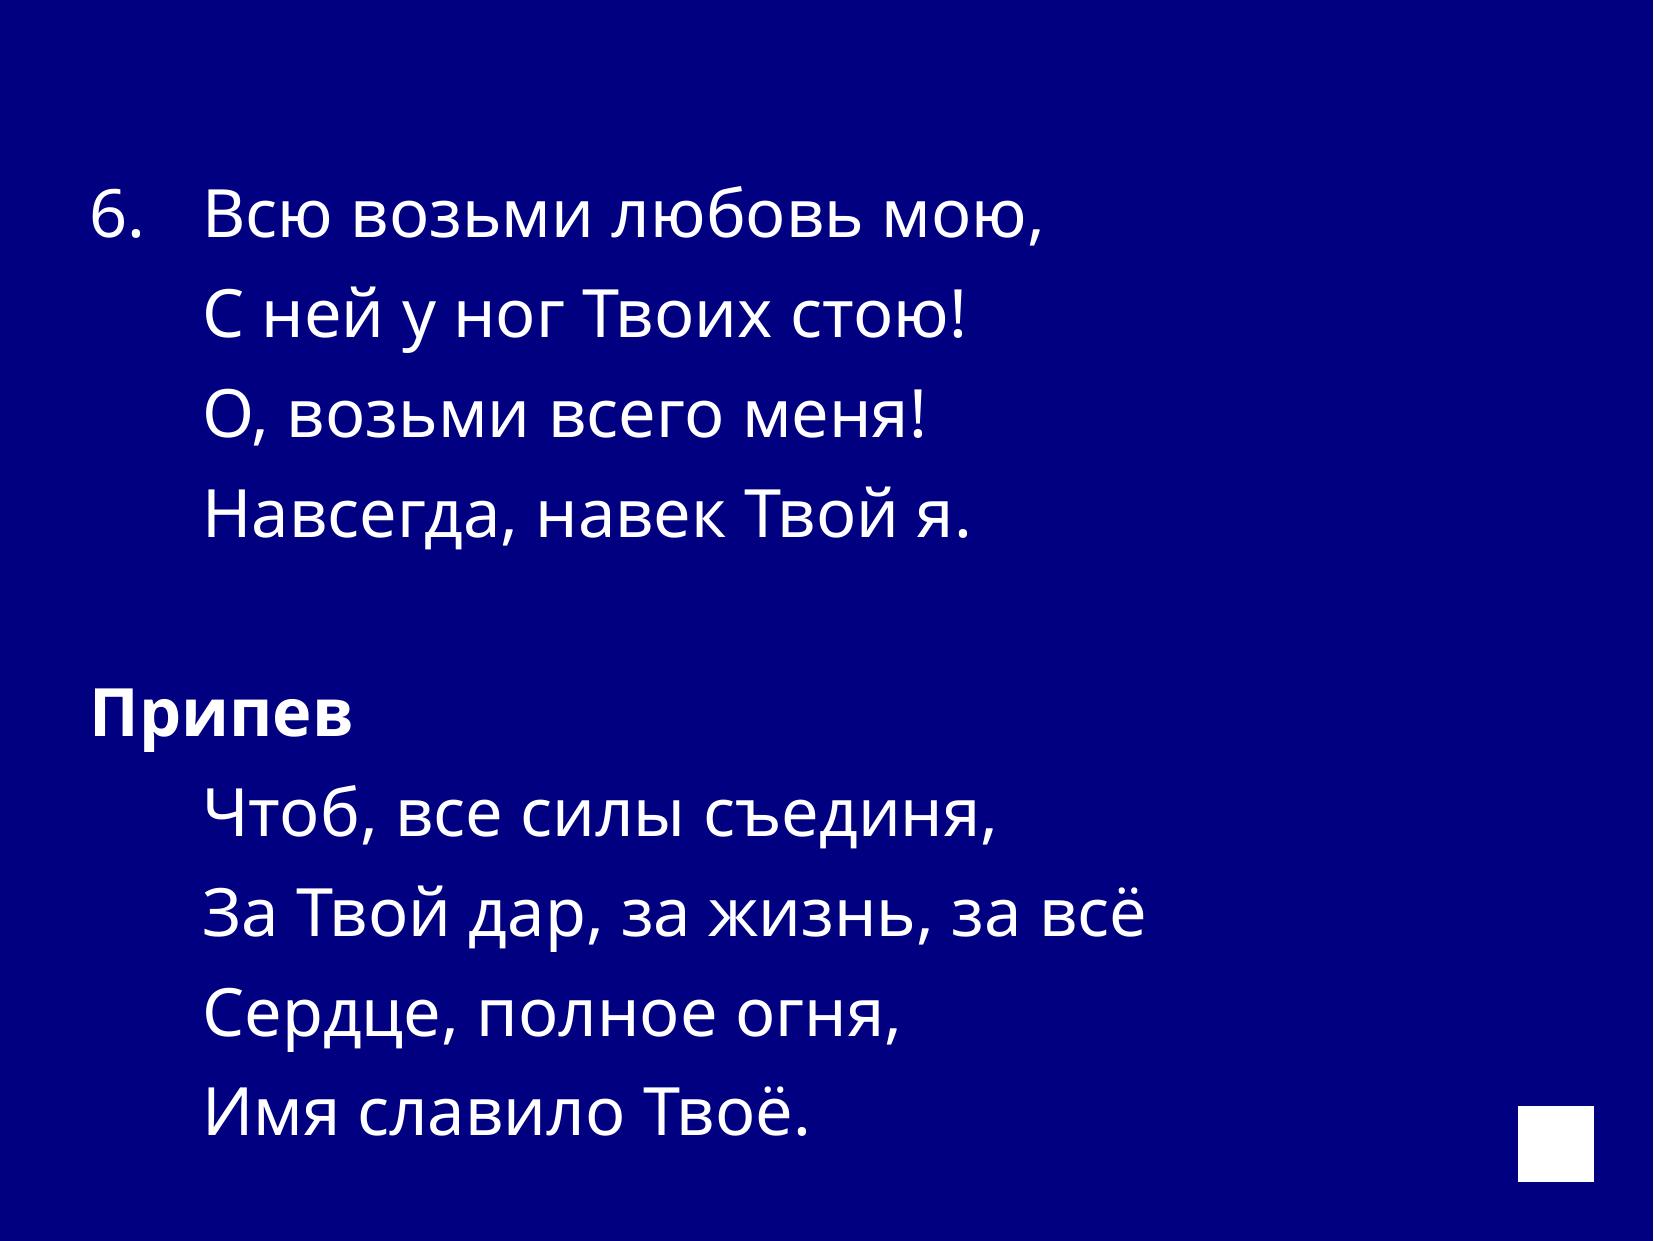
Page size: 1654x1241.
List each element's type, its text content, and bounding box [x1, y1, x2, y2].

text_box [1518, 1106, 1594, 1182]
text_box 6. Всю возьми любовь мою, С ней у ног Твоих стою! О, возьми всего меня! Навсегда, навек Твой я. Припев Чтоб, все силы съединя, За Твой дар, за жизнь, за всё Сердце, полное огня, Имя славило Твоё. [75, 150, 1576, 1163]
